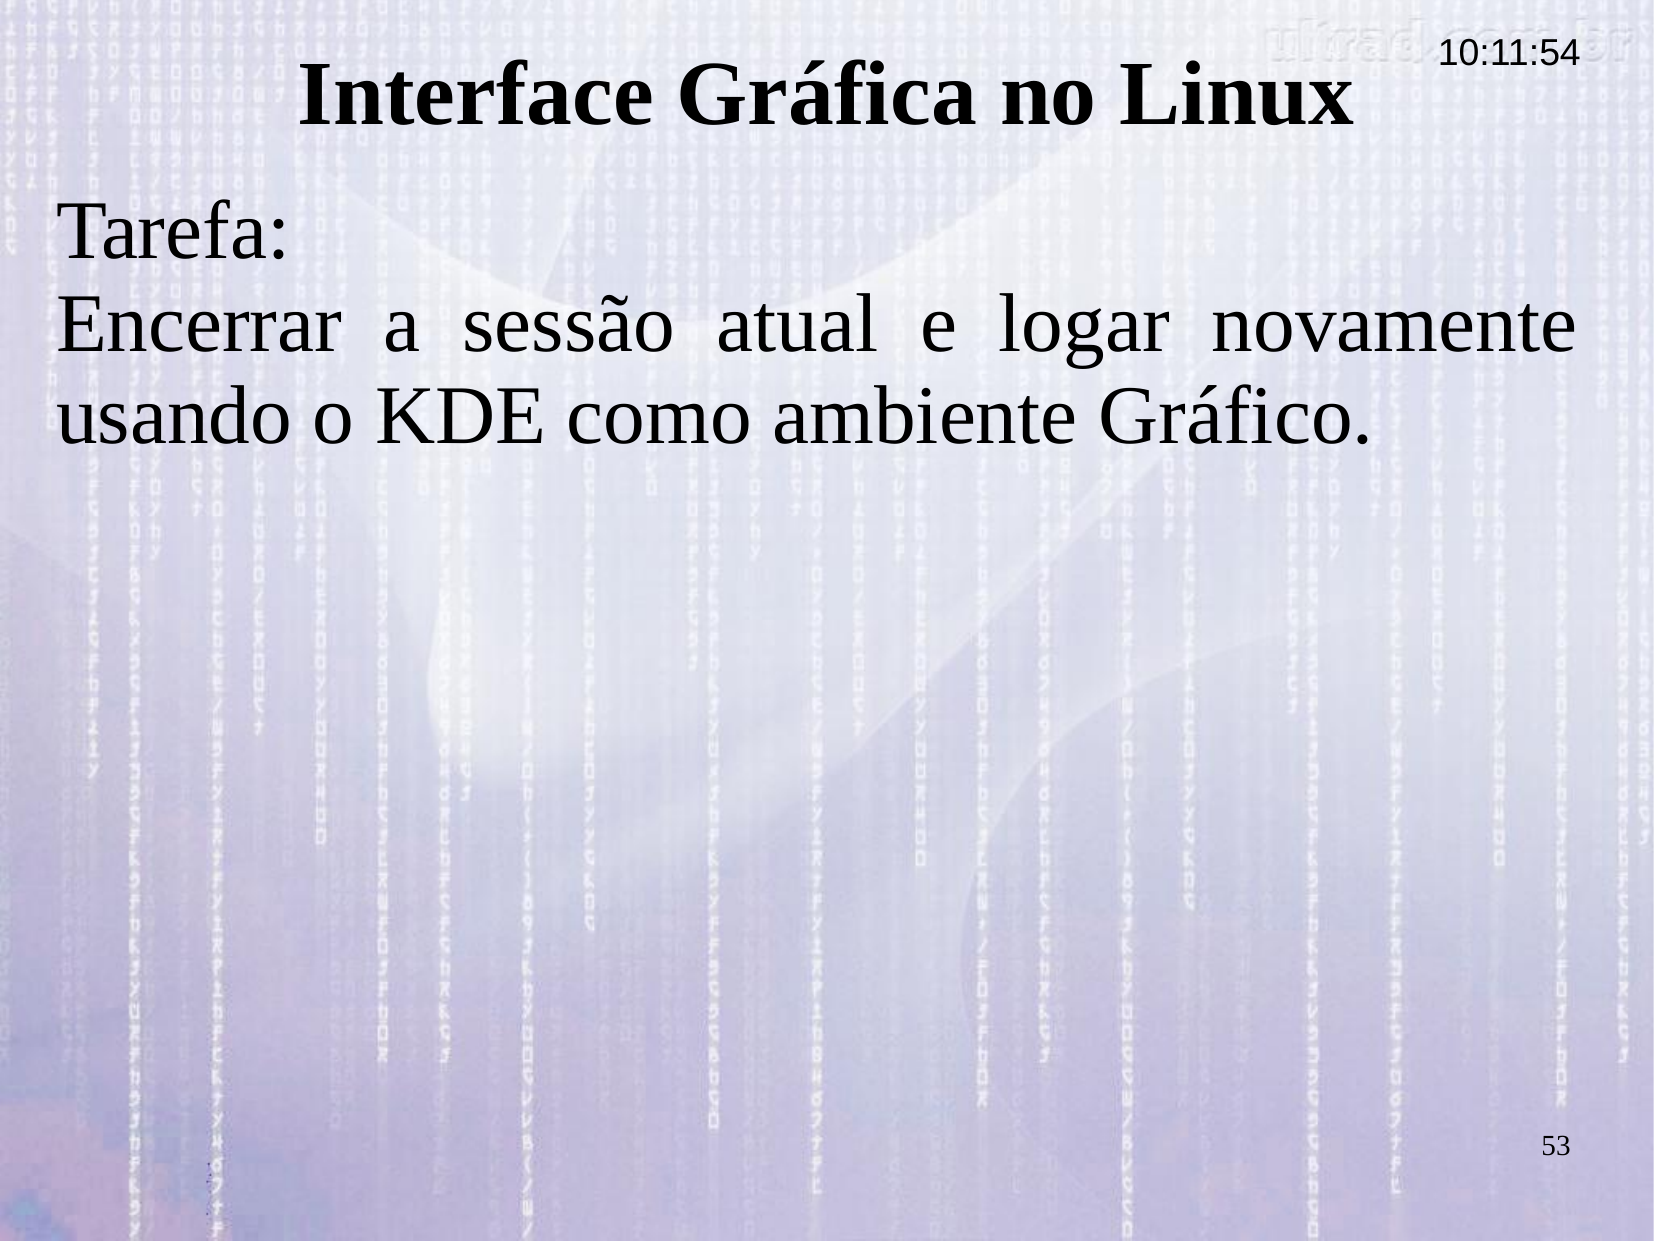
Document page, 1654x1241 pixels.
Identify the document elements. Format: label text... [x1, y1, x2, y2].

text_box Tarefa: Encerrar a sessão atual e logar novamente usando o KDE como ambiente Gráfico. [41, 177, 1595, 502]
text_box Interface Gráfica no Linux [29, 35, 1625, 171]
text_box 10:53:41 [1423, 23, 1631, 94]
picture [0, 0, 1654, 1241]
